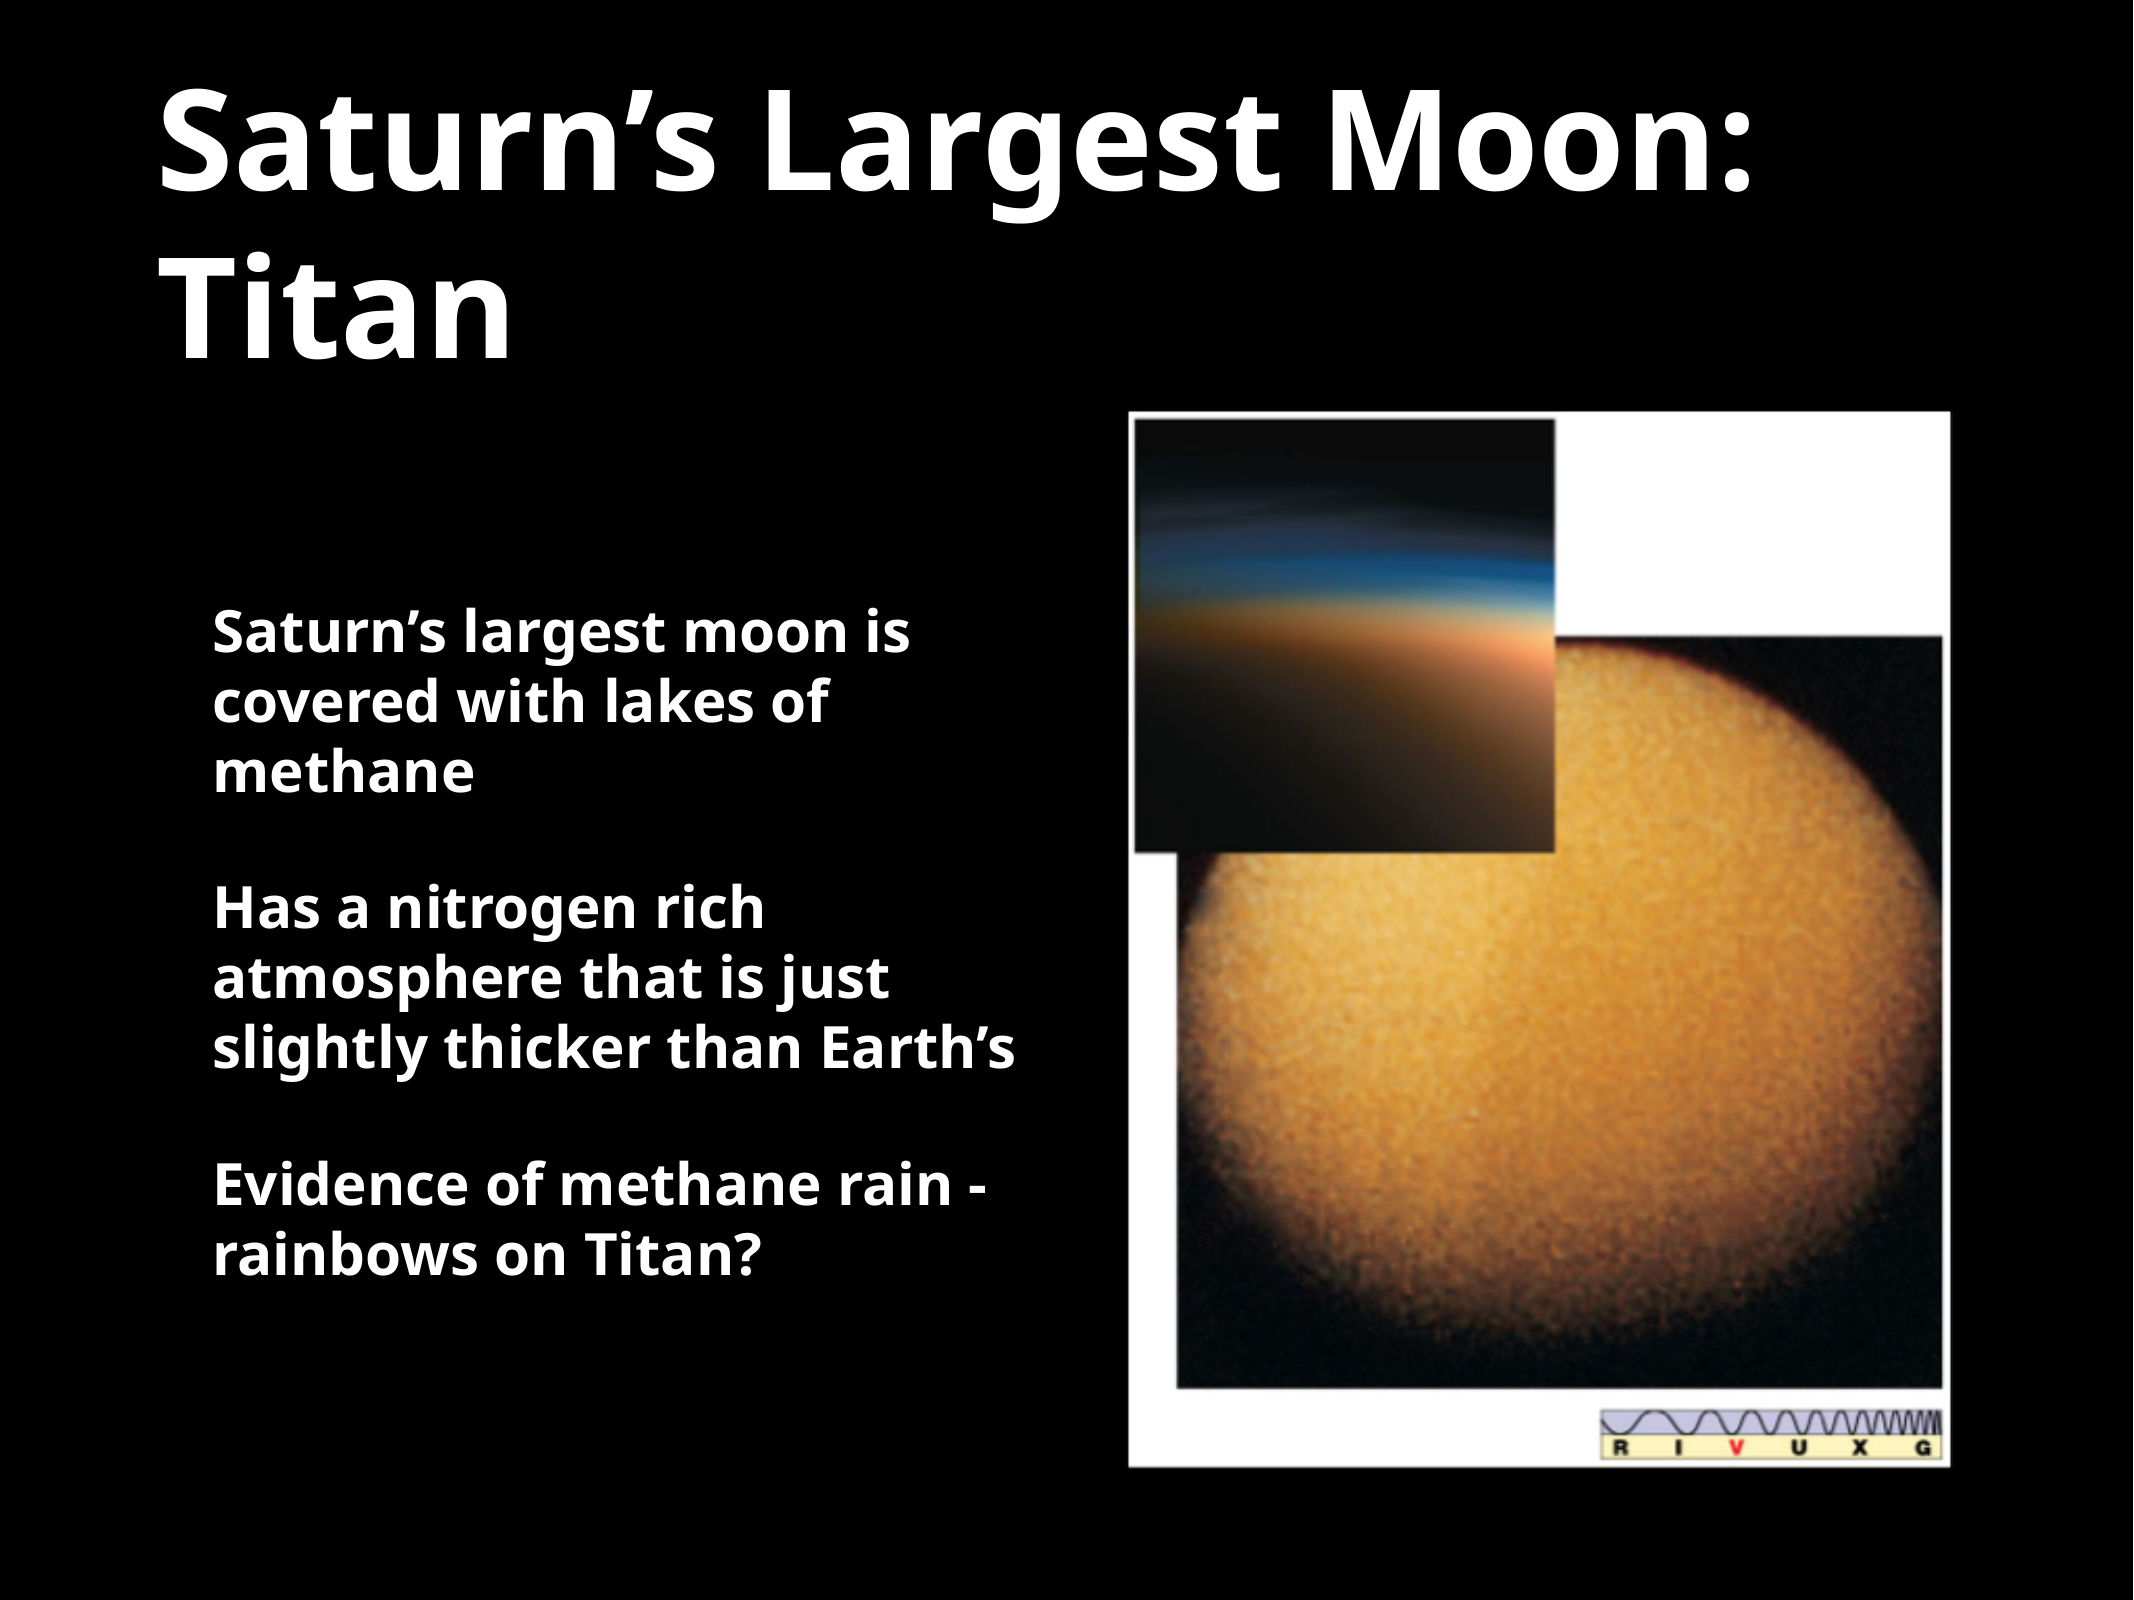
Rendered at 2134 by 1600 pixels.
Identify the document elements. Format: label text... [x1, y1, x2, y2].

picture [1127, 410, 1953, 1471]
list Saturn’s largest moon is covered with lakes of methane Has a nitrogen rich atmosphere that is just slightly thicker than Earth’s Evidence of methane rain - rainbows on Titan? [156, 425, 1032, 1457]
title Saturn’s Largest Moon: Titan [156, 41, 1978, 396]
